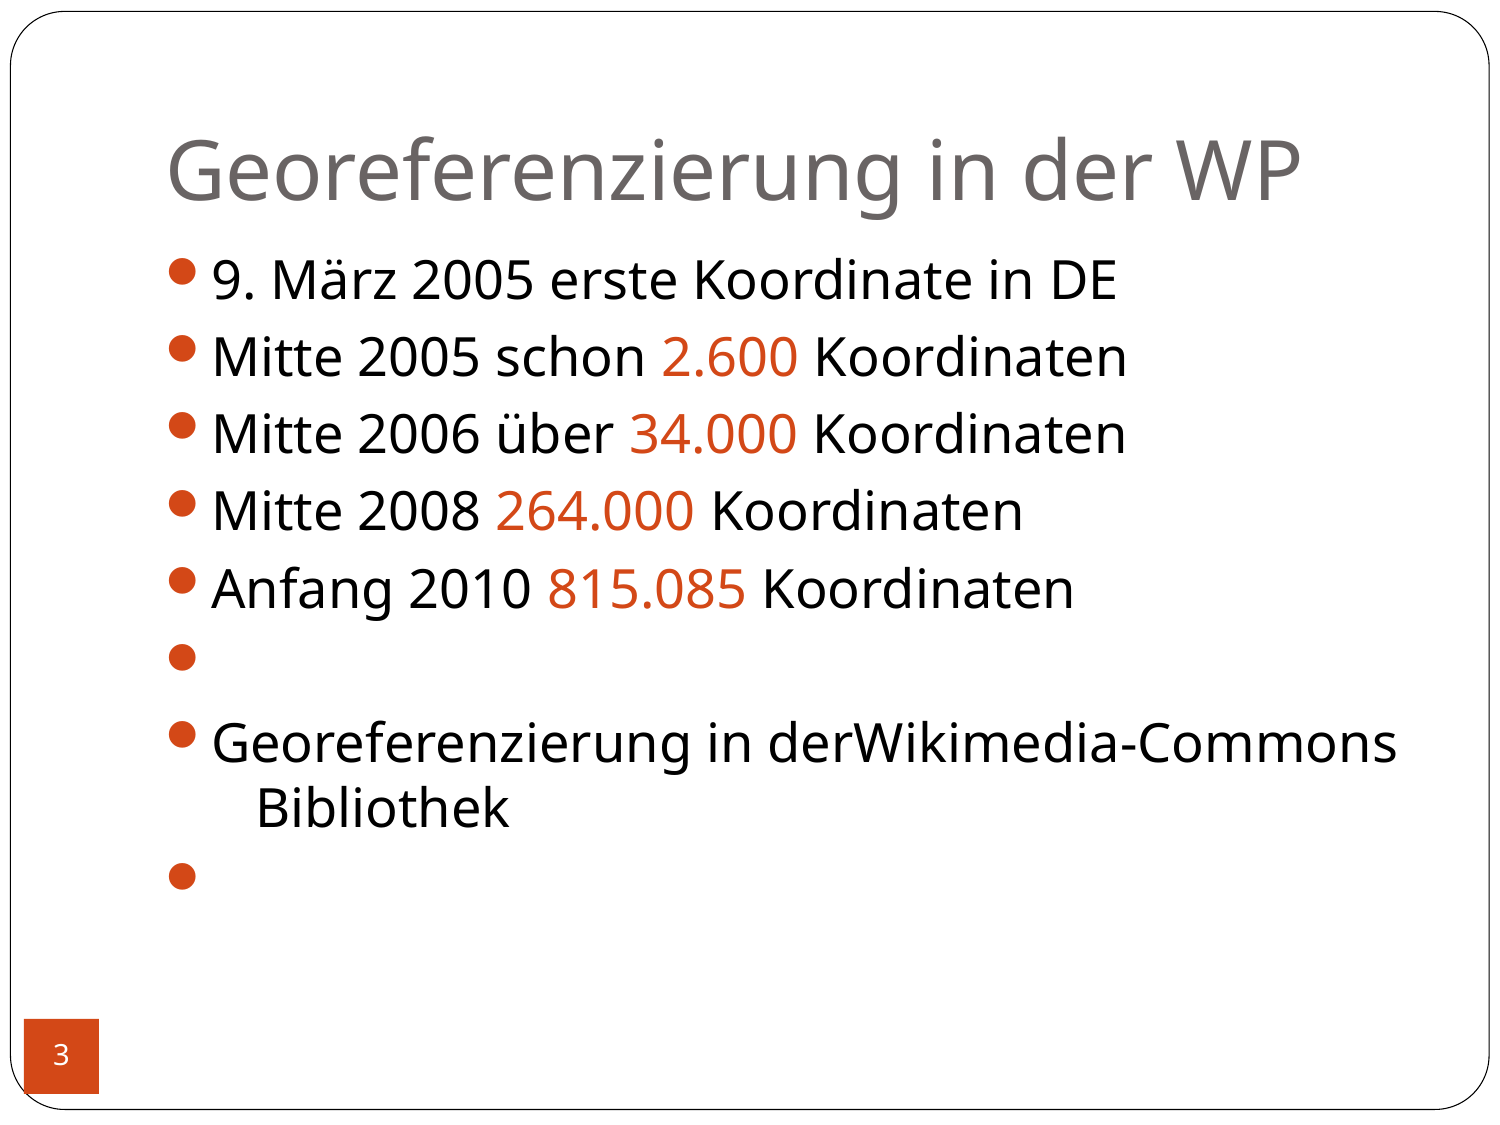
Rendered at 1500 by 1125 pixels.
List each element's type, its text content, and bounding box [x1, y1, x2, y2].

title Georeferenzierung in der WP [150, 45, 1426, 233]
list 9. März 2005 erste Koordinate in DE Mitte 2005 schon 2.600 Koordinaten Mitte 2006 über 34.000 Koordinaten Mitte 2008 264.000 Koordinaten Anfang 2010 815.085 Koordinaten Georeferenzierung in derWikimedia-Commons Bibliothek [150, 237, 1426, 988]
text_box 3 [23, 1018, 99, 1094]
